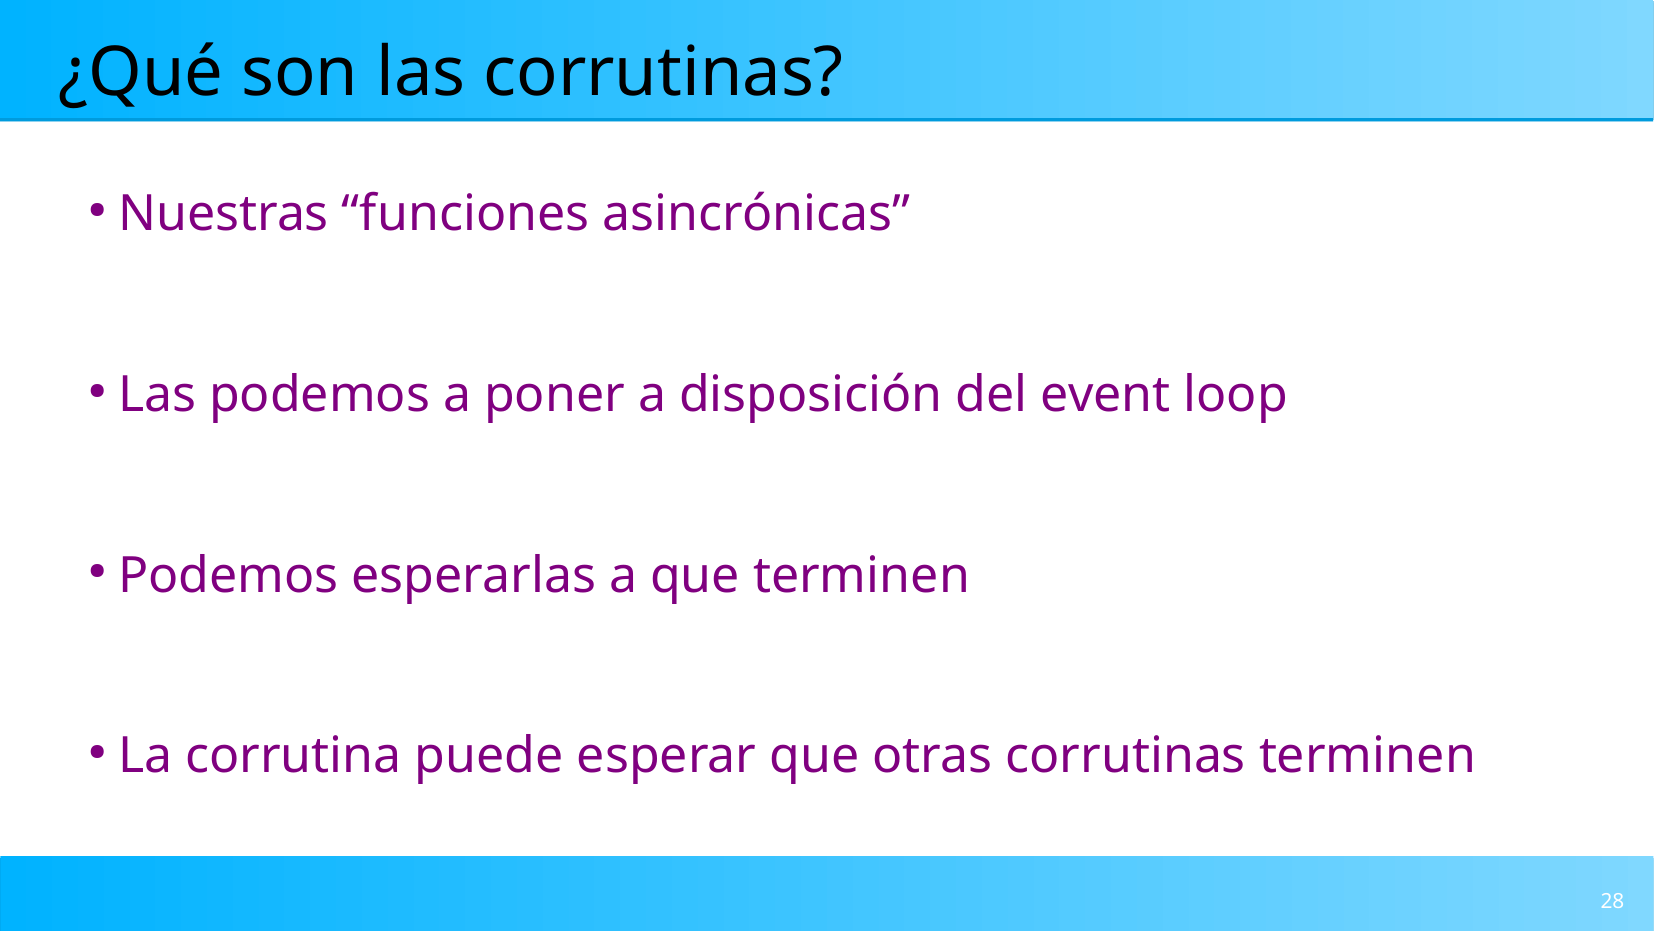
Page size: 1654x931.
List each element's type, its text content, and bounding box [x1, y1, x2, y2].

title ¿Qué son las corrutinas? [59, 29, 1595, 108]
list Nuestras “funciones asincrónicas” Las podemos a poner a disposición del event loop Podemos esperarlas a que terminen La corrutina puede esperar que otras corrutinas terminen [59, 177, 1595, 768]
